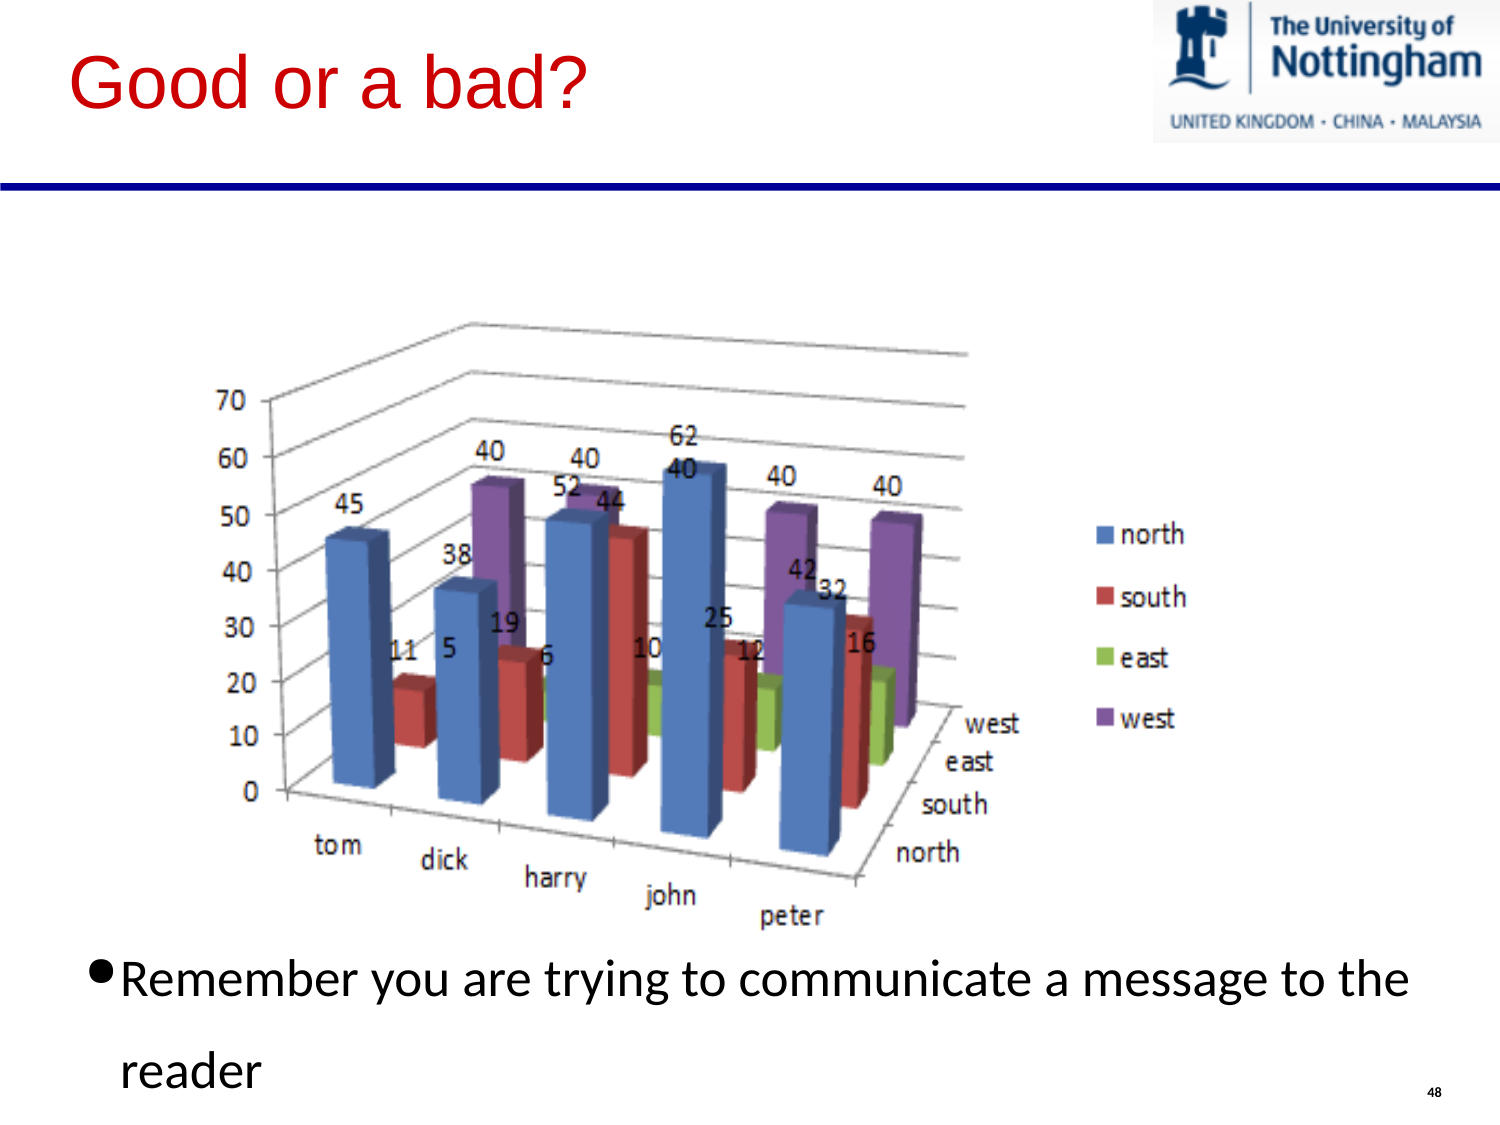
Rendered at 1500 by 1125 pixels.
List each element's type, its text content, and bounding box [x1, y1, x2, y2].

picture [192, 277, 1216, 927]
slide_number <number> [1412, 1050, 1500, 1125]
text_box Good or a bad? [53, 33, 1126, 217]
picture [1153, 0, 1500, 143]
text_box Remember you are trying to communicate a message to the reader [84, 927, 1430, 1112]
